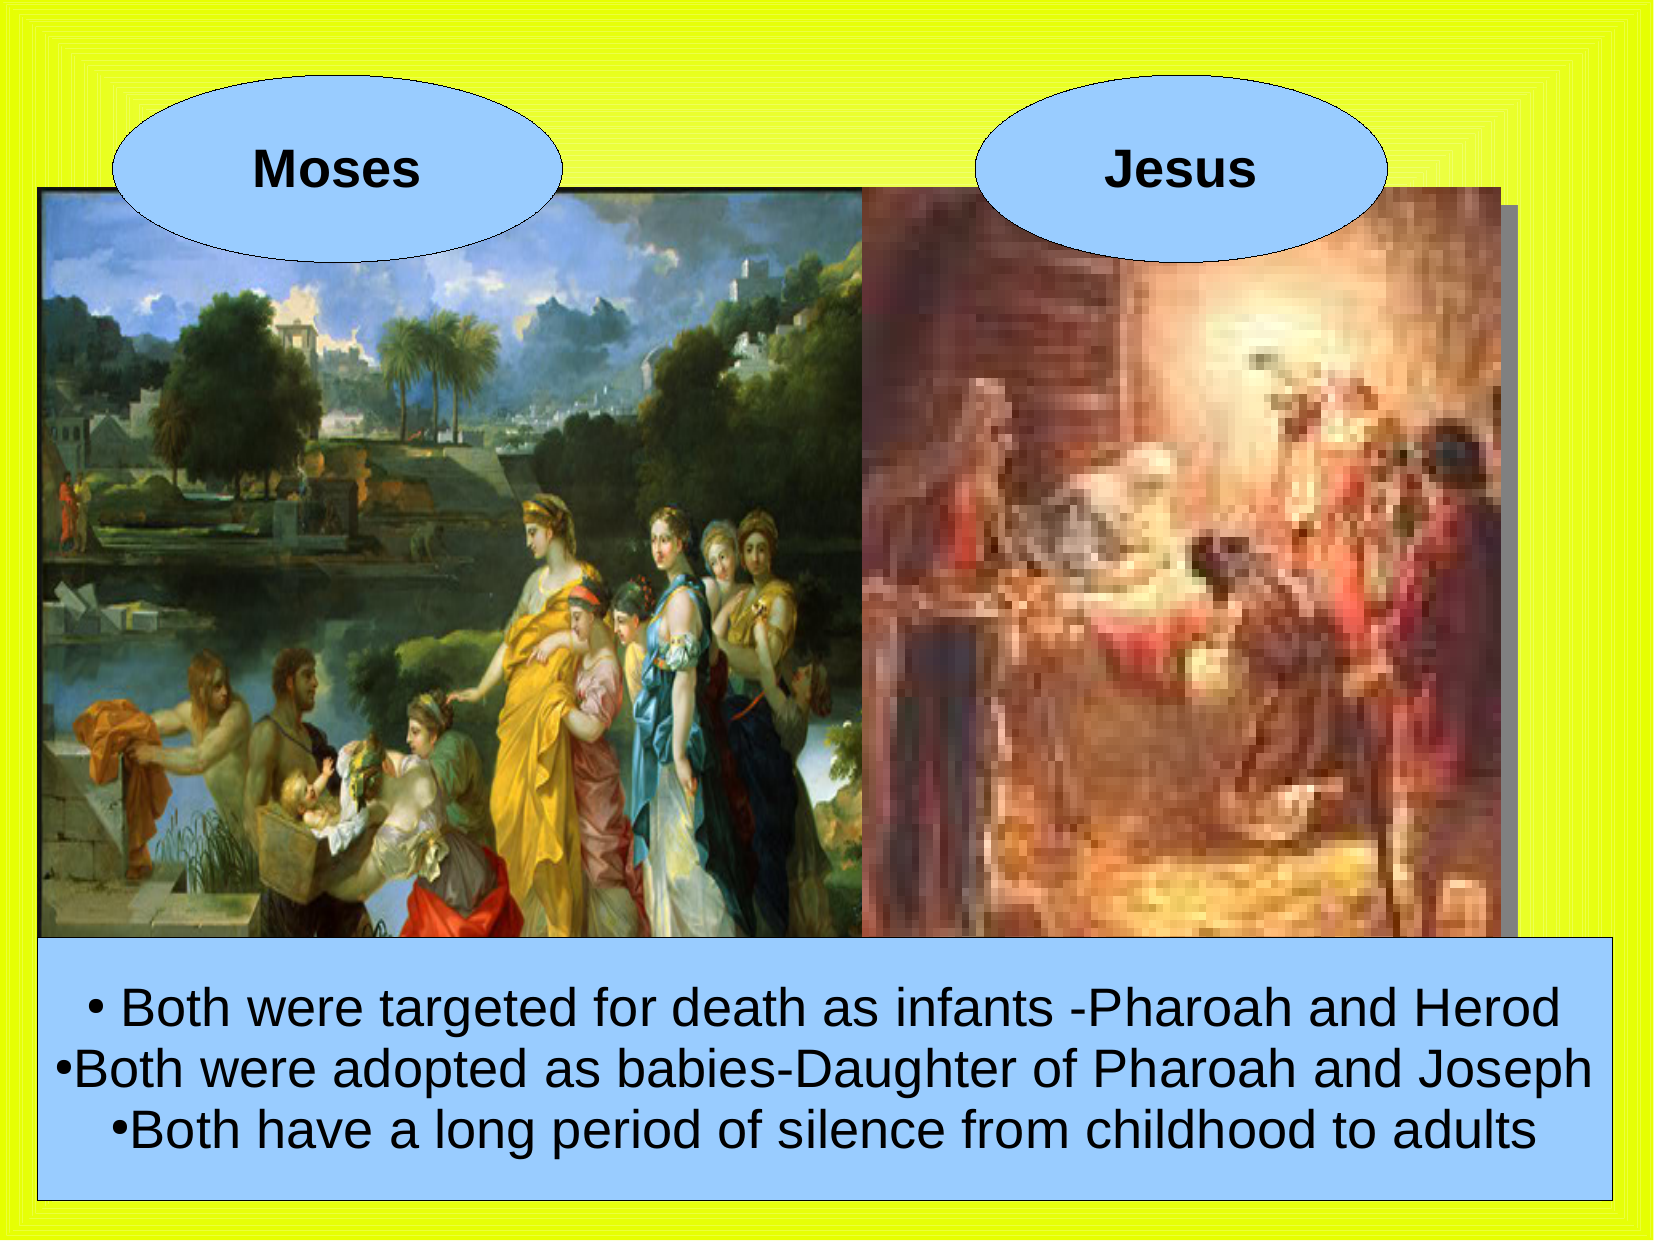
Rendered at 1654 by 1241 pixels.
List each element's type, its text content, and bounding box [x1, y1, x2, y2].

text_box Jesus [975, 75, 1388, 263]
picture [37, 187, 1501, 937]
text_box Both were targeted for death as infants -Pharoah and Herod Both were adopted as babies-Daughter of Pharoah and Joseph Both have a long period of silence from childhood to adults [37, 937, 1613, 1201]
text_box Moses [112, 75, 563, 263]
